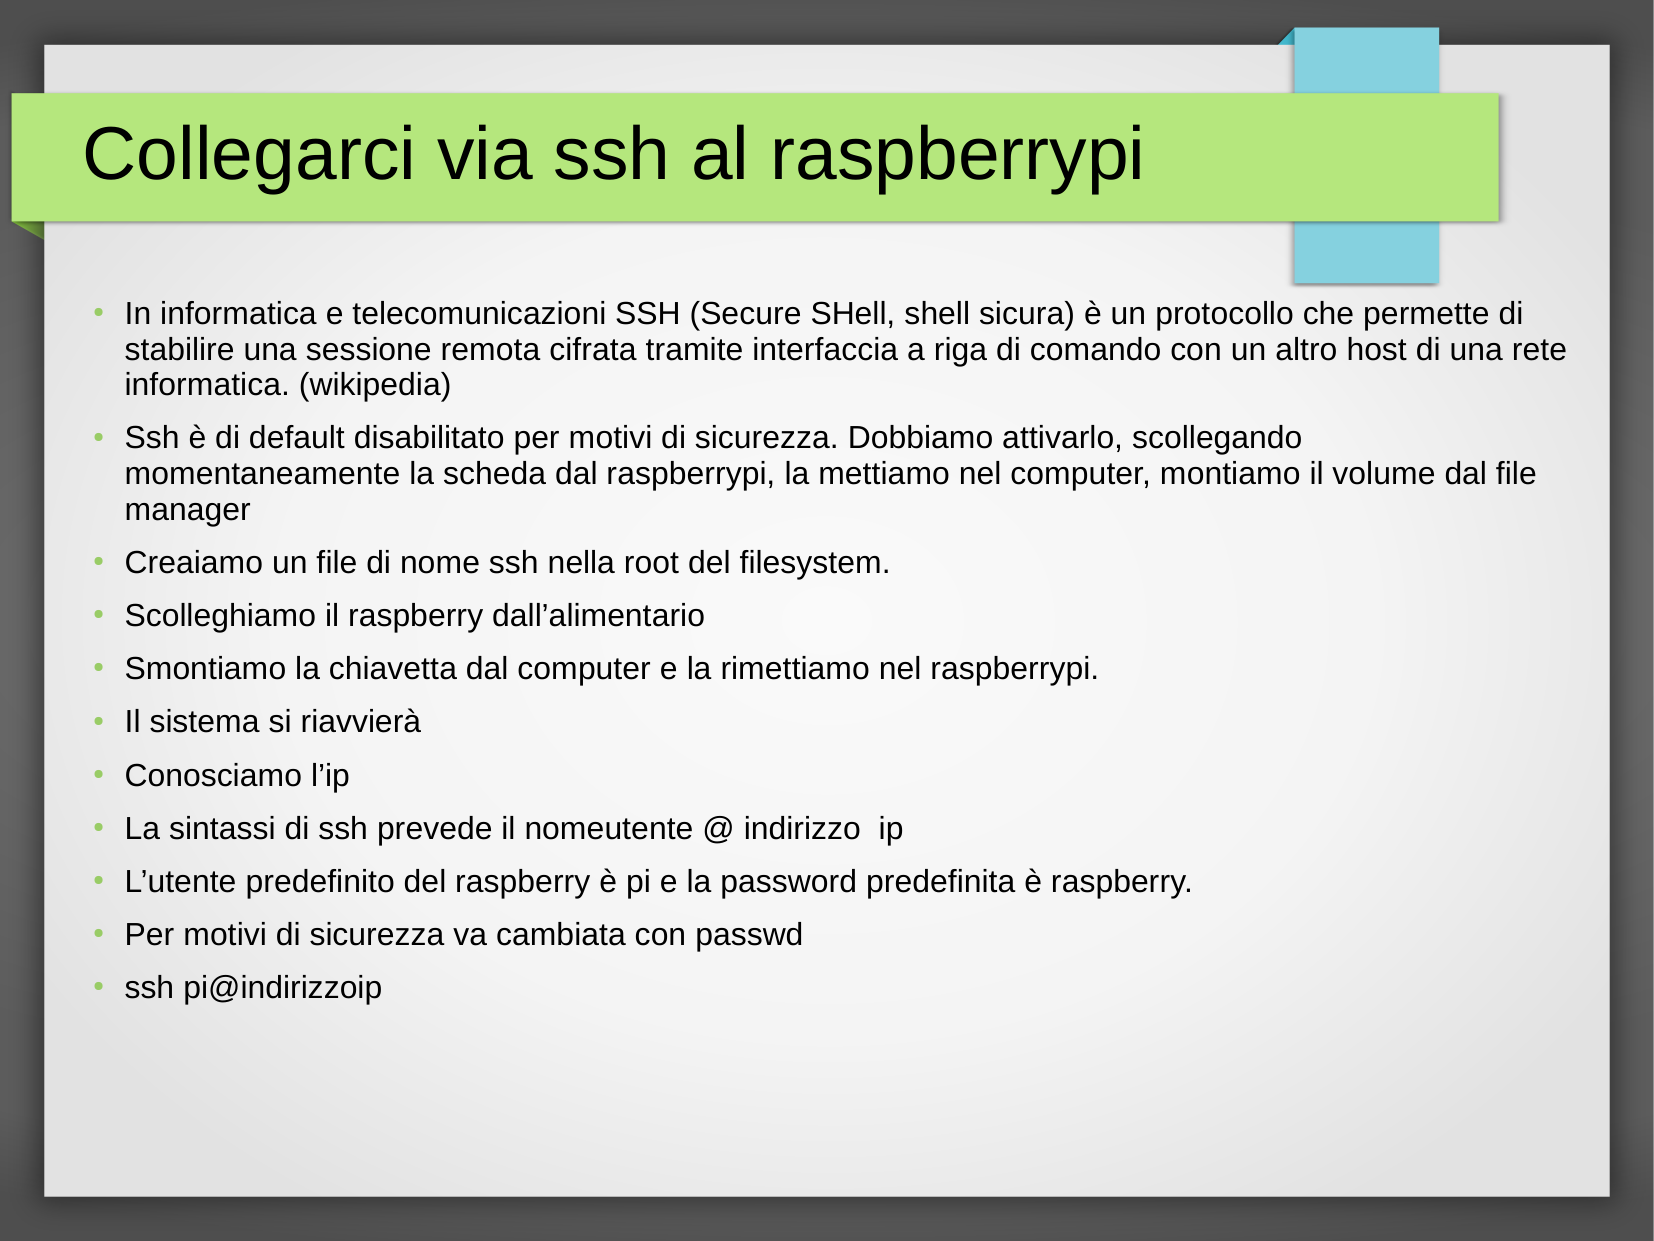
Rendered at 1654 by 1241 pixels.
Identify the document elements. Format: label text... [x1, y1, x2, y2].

picture [0, 0, 1654, 1241]
list In informatica e telecomunicazioni SSH (Secure SHell, shell sicura) è un protocollo che permette di stabilire una sessione remota cifrata tramite interfaccia a riga di comando con un altro host di una rete informatica. (wikipedia) Ssh è di default disabilitato per motivi di sicurezza. Dobbiamo attivarlo, scollegando momentaneamente la scheda dal raspberrypi, la mettiamo nel computer, montiamo il volume dal file manager Creaiamo un file di nome ssh nella root del filesystem. Scolleghiamo il raspberry dall’alimentario Smontiamo la chiavetta dal computer e la rimettiamo nel raspberrypi. Il sistema si riavvierà Conosciamo l’ip La sintassi di ssh prevede il nomeutente @ indirizzo ip L’utente predefinito del raspberry è pi e la password predefinita è raspberry. Per motivi di sicurezza va cambiata con passwd ssh pi@indirizzoip [82, 295, 1571, 1015]
title Collegarci via ssh al raspberrypi [82, 94, 1264, 213]
